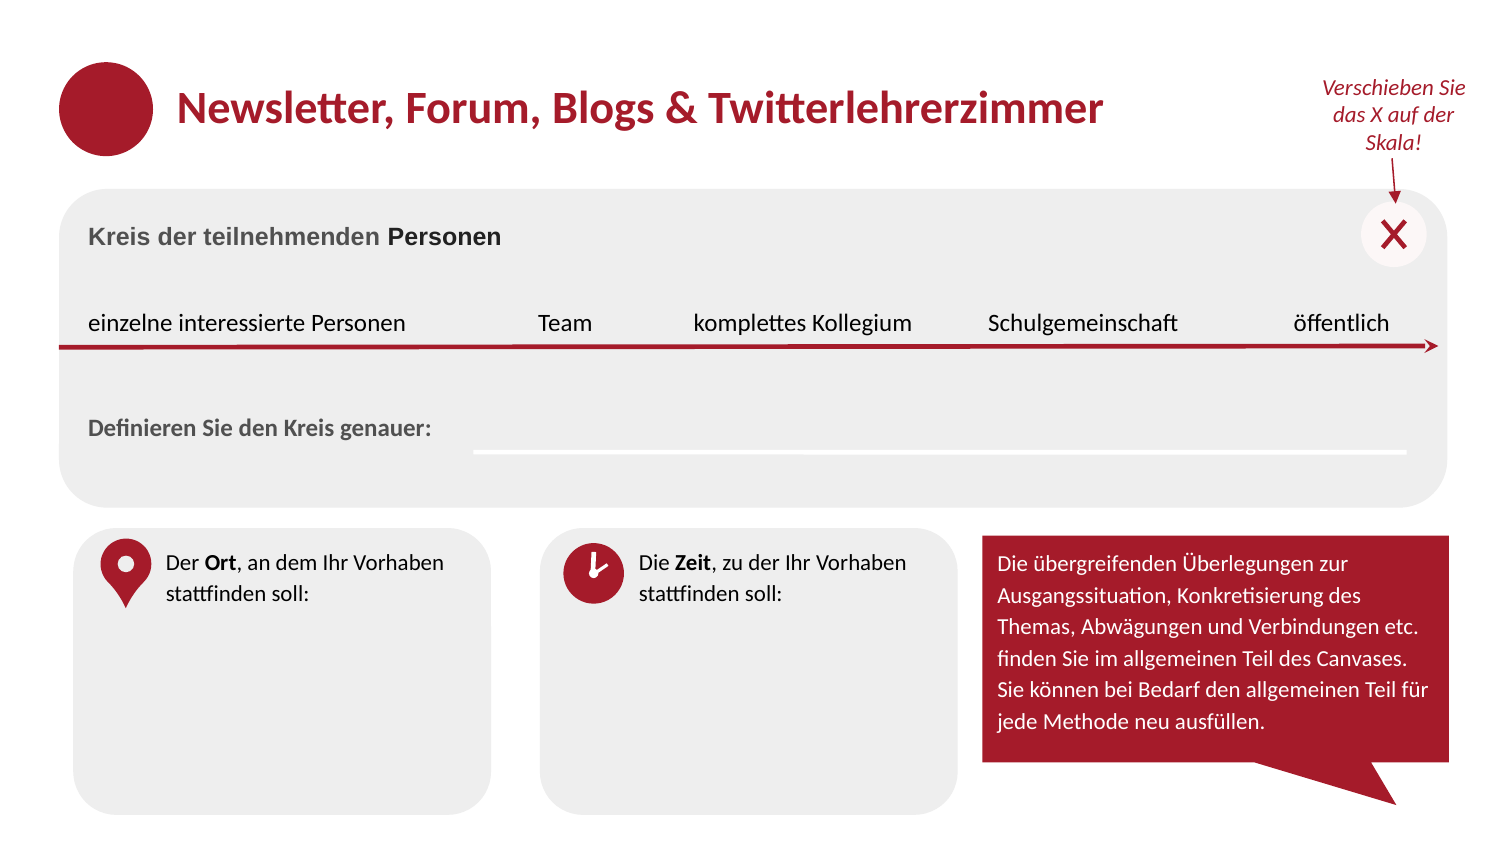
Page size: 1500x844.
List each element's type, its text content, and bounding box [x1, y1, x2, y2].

text_box Kreis der teilnehmenden Personen [73, 201, 566, 266]
text_box [58, 188, 1448, 508]
text_box Die übergreifenden Überlegungen zur Ausgangssituation, Konkretisierung des Themas, Abwägungen und Verbindungen etc. finden Sie im allgemeinen Teil des Canvases. Sie können bei Bedarf den allgemeinen Teil für jede Methode neu ausfüllen. [982, 529, 1449, 781]
text_box Der Ort, an dem Ihr Vorhaben stattfinden soll: [150, 528, 461, 622]
text_box Die Zeit, zu der Ihr Vorhaben stattfinden soll: [623, 528, 935, 622]
text_box [59, 62, 154, 157]
text_box einzelne interessierte Personen Team komplettes Kollegium Schulgemeinschaft öffentlich [73, 287, 1427, 352]
text_box [73, 528, 492, 815]
text_box Definieren Sie den Kreis genauer: [73, 391, 566, 457]
text_box Verschieben Sie das X auf der Skala! [1299, 57, 1489, 170]
text_box [539, 528, 958, 815]
title Newsletter, Forum, Blogs & Twitterlehrerzimmer [161, 53, 1441, 148]
text_box [1316, 781, 1397, 806]
